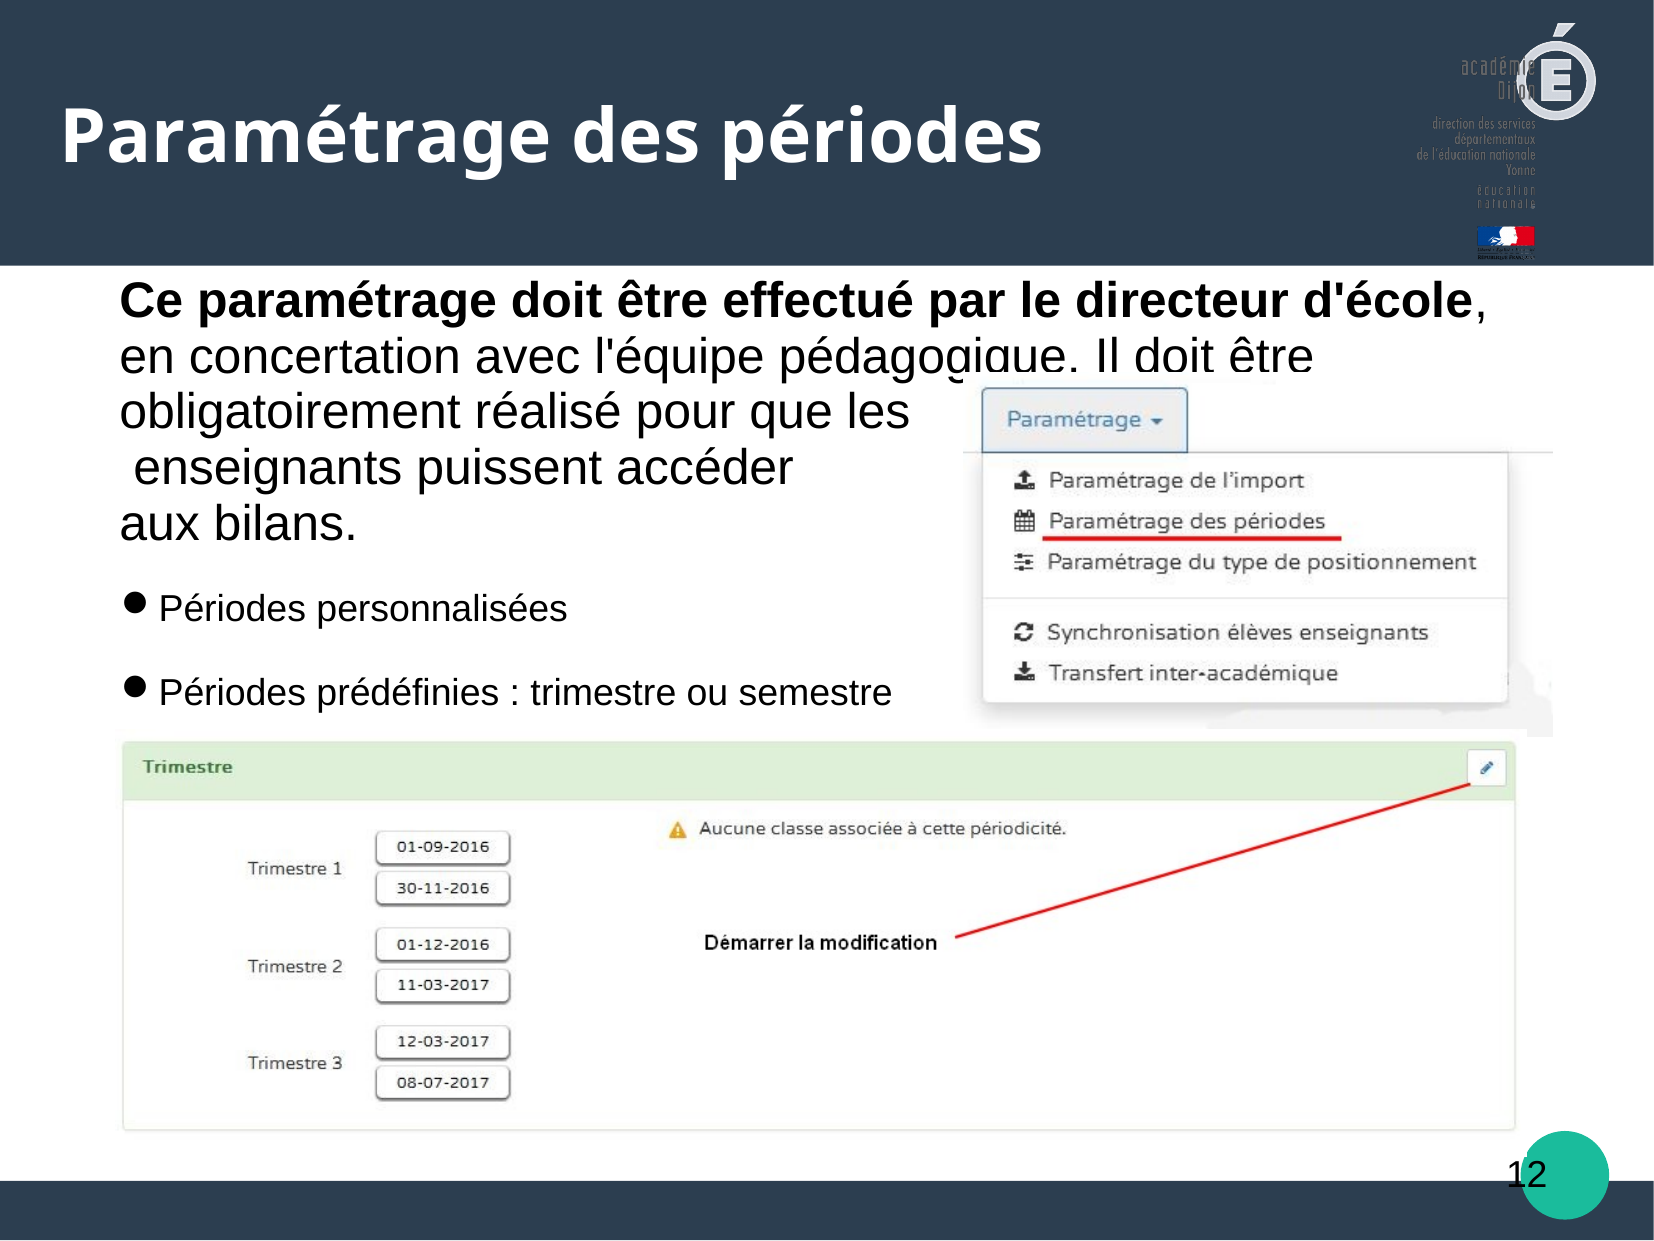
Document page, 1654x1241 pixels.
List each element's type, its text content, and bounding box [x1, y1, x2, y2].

title Paramétrage des périodes [59, 49, 1417, 207]
text_box Périodes personnalisées Périodes prédéfinies : trimestre ou semestre [106, 578, 922, 846]
text_box Ce paramétrage doit être effectué par le directeur d'école, en concertation avec l'équipe pédagogique. Il doit être obligatoirement réalisé pour que les enseignants puissent accéder aux bilans. [104, 261, 1546, 558]
picture [1417, 23, 1596, 260]
picture [115, 372, 1553, 1158]
